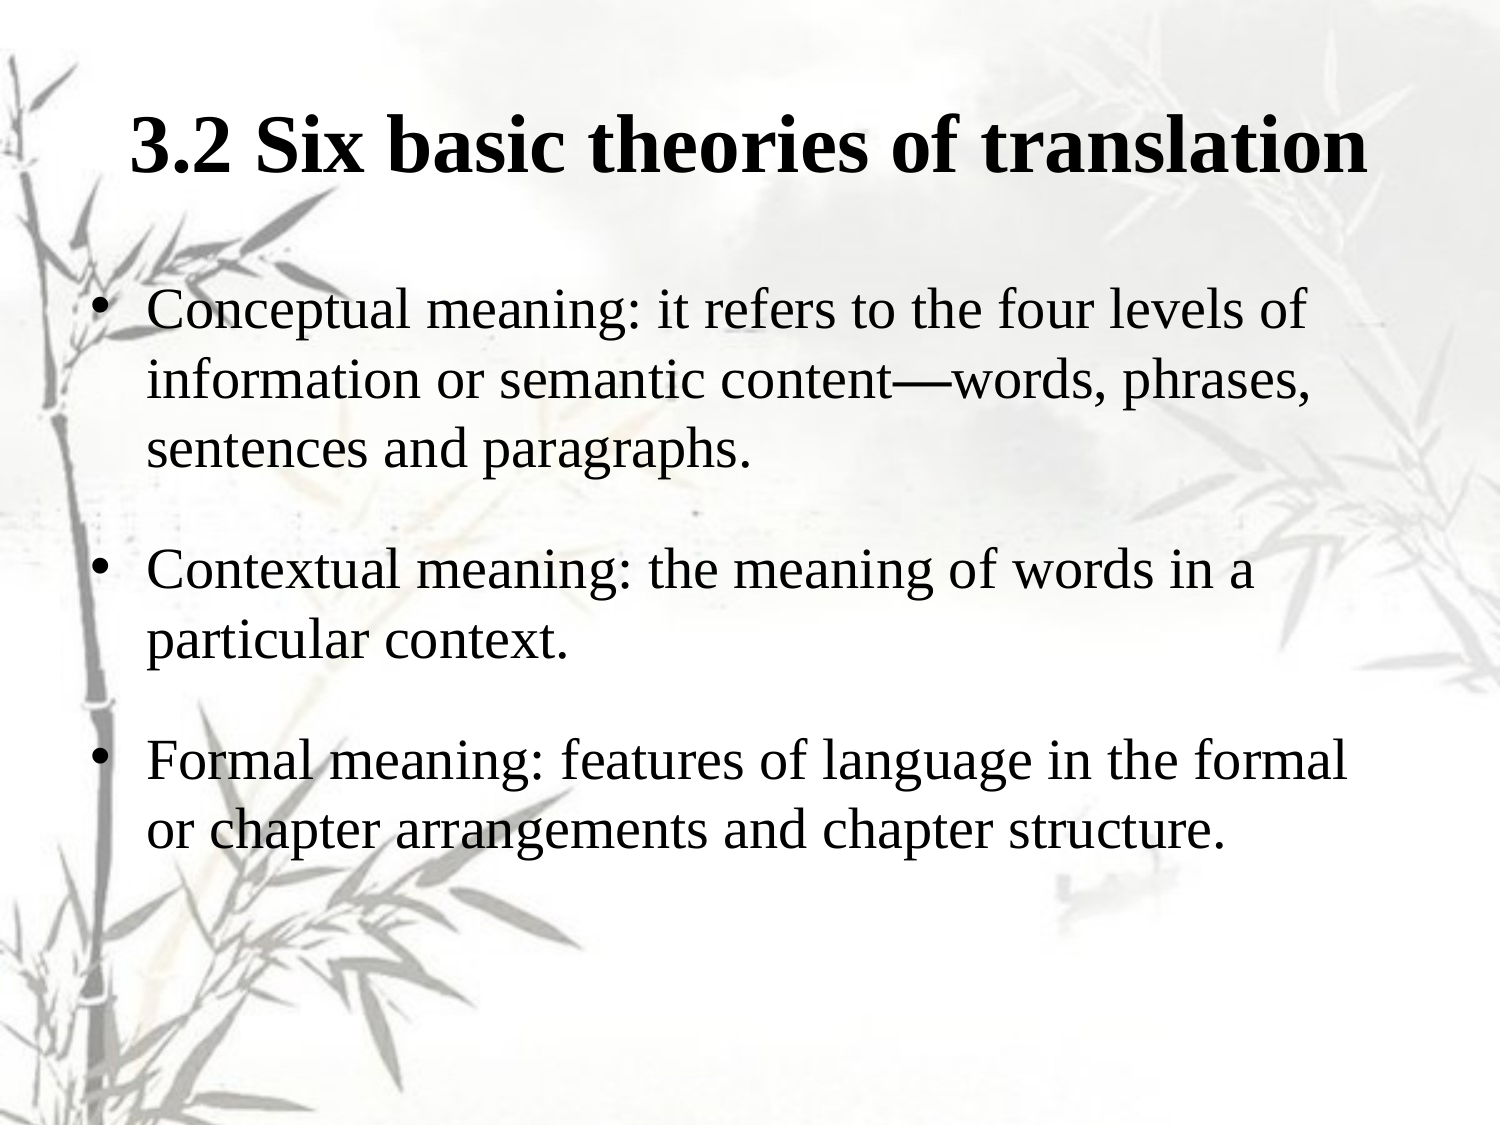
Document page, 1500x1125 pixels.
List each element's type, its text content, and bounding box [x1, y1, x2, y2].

list Conceptual meaning: it refers to the four levels of information or semantic content—words, phrases, sentences and paragraphs. Contextual meaning: the meaning of words in a particular context. Formal meaning: features of language in the formal or chapter arrangements and chapter structure. [75, 262, 1426, 1005]
picture [0, 0, 1500, 1125]
title 3.2 Six basic theories of translation [75, 45, 1426, 233]
